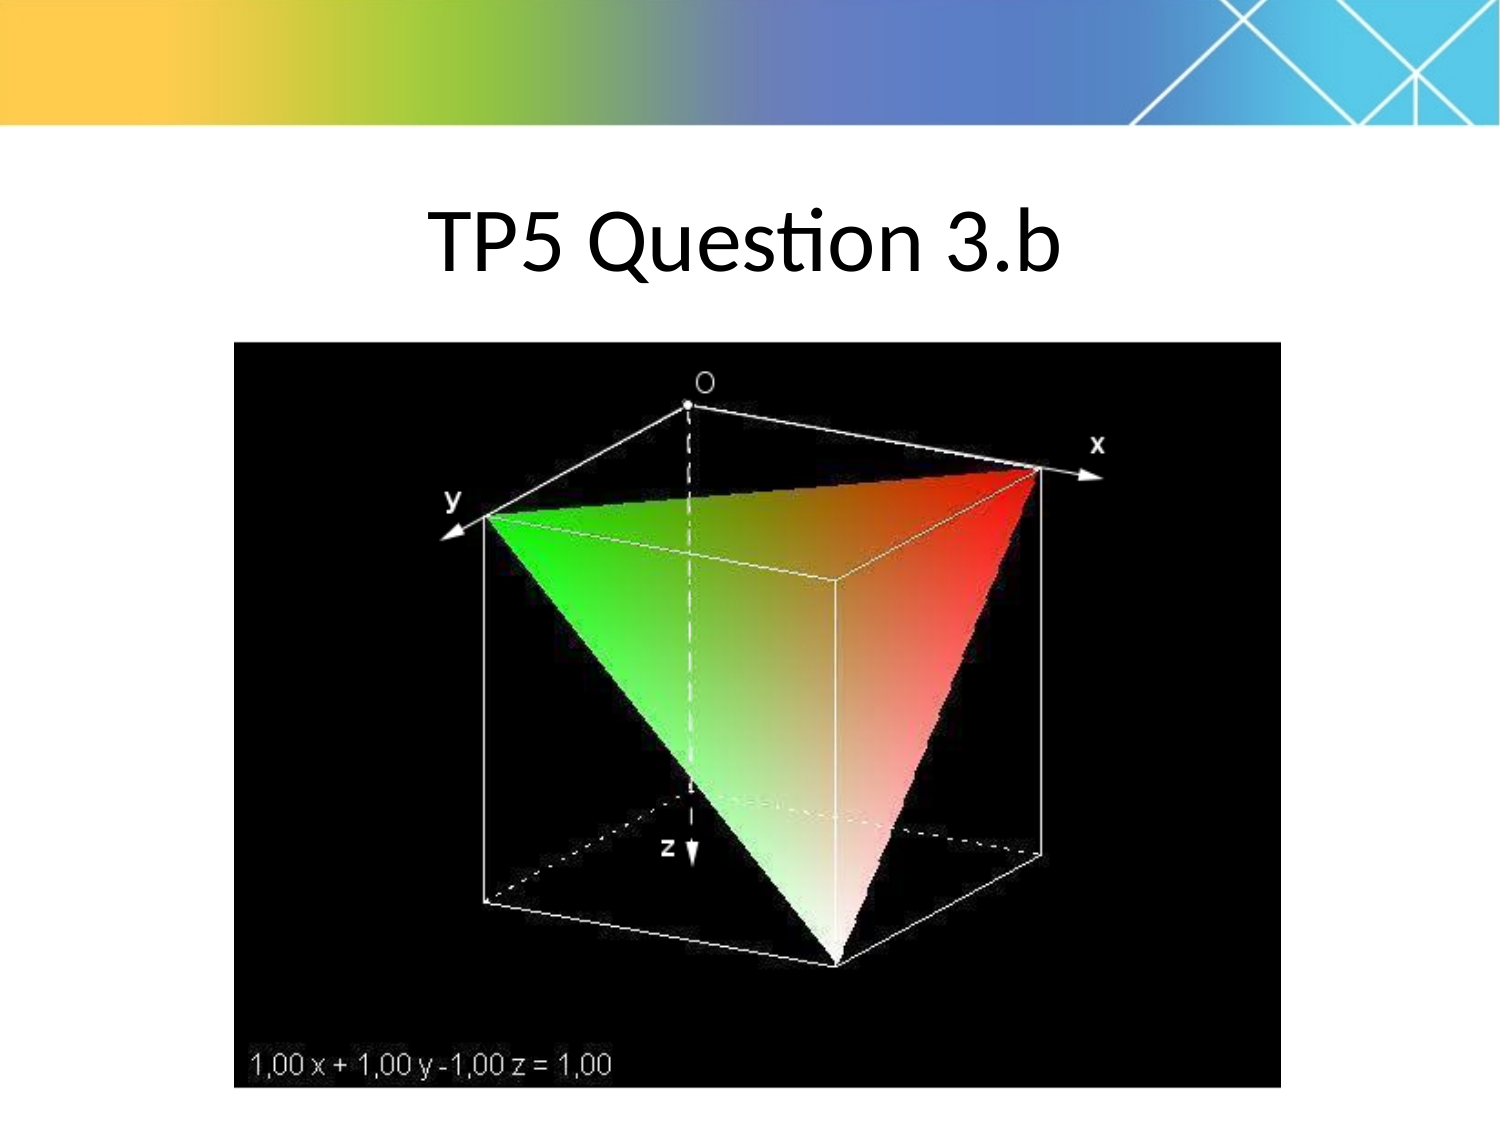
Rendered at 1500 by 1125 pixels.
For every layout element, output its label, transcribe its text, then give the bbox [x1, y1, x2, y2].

title TP5 Question 3.b [70, 140, 1421, 329]
picture [234, 339, 1281, 1090]
picture [0, 0, 1500, 127]
